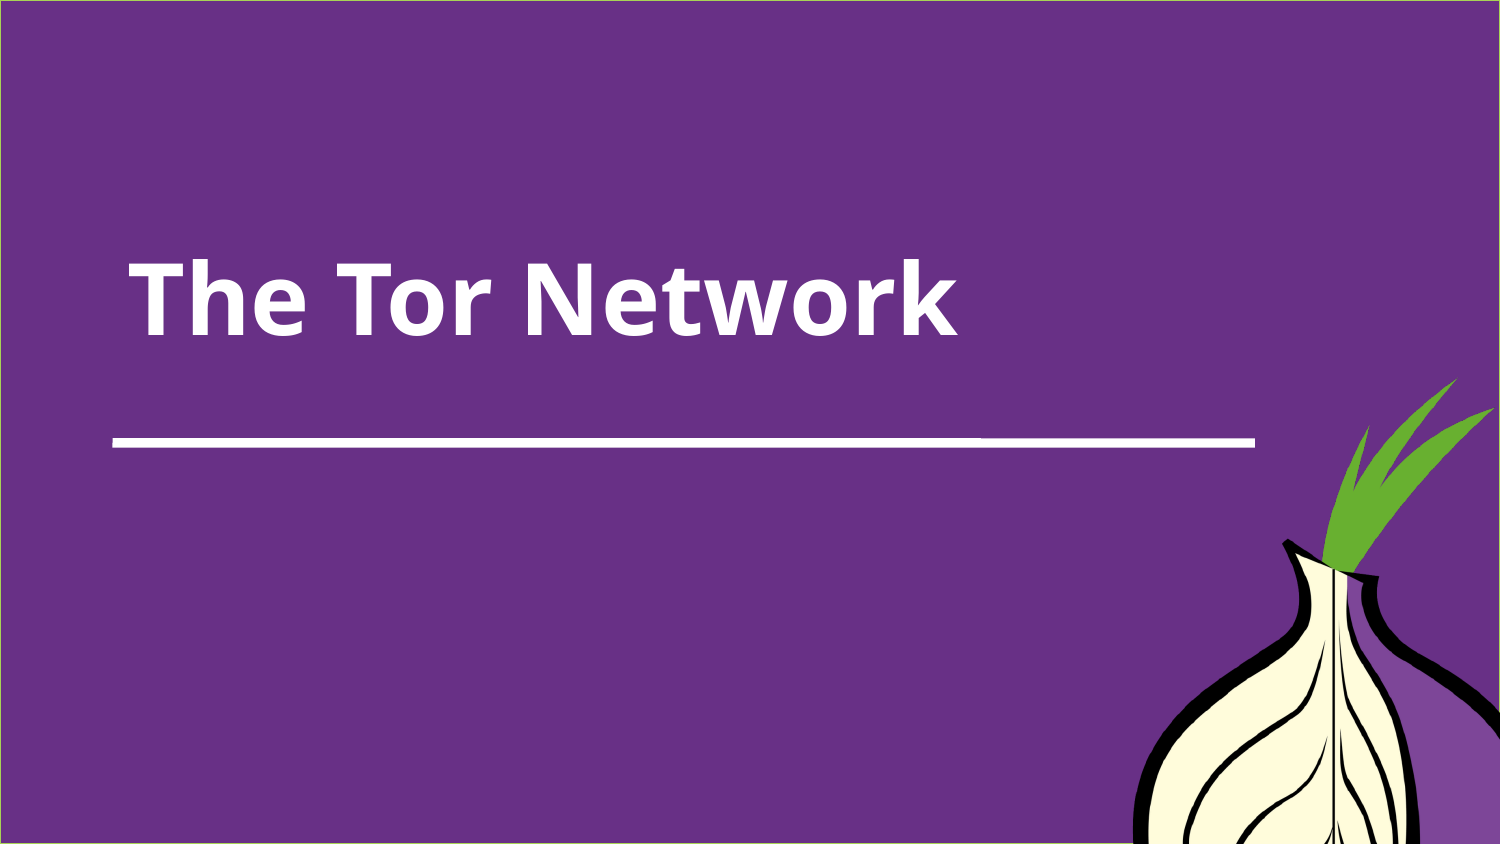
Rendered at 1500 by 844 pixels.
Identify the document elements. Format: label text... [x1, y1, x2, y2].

picture [1122, 377, 1500, 844]
text_box The Tor Network [112, 148, 1388, 443]
